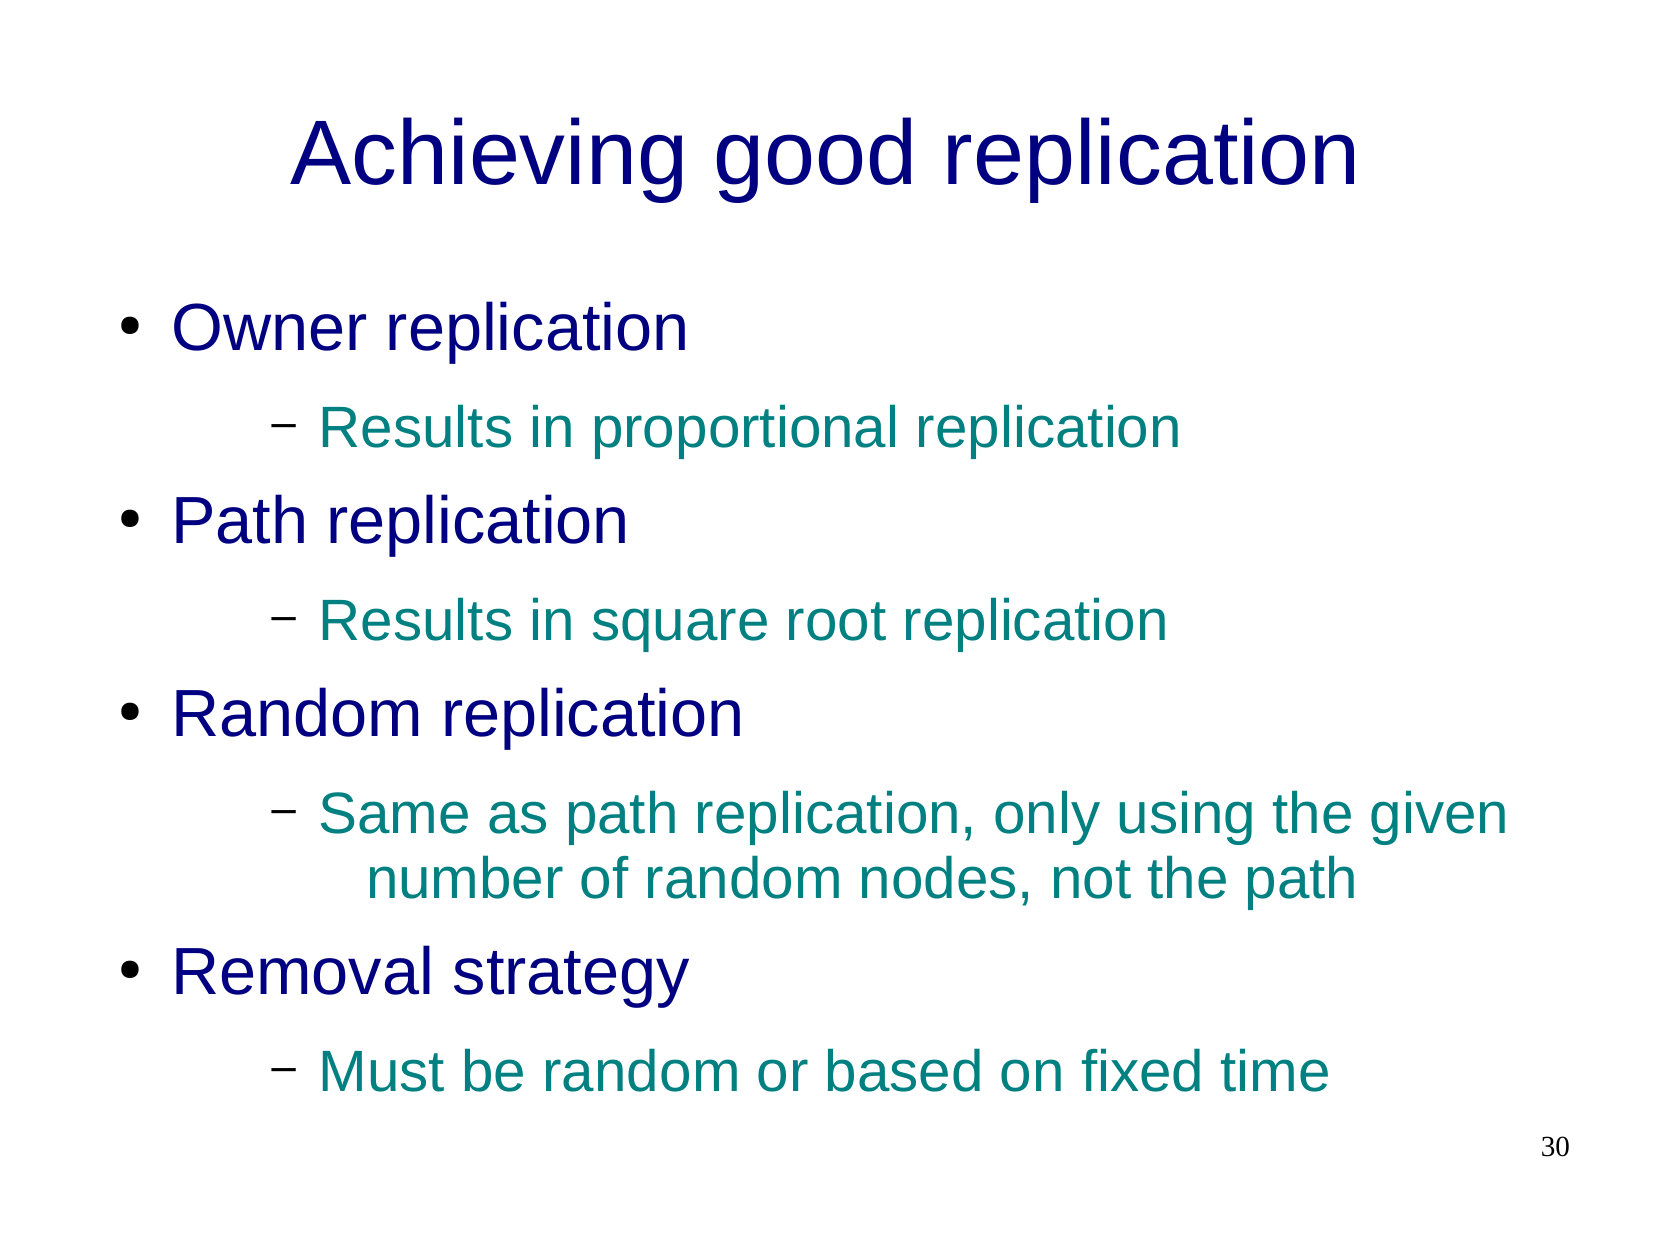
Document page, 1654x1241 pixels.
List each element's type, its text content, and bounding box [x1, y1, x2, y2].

title Achieving good replication [82, 49, 1571, 257]
list Owner replication Results in proportional replication Path replication Results in square root replication Random replication Same as path replication, only using the given number of random nodes, not the path Removal strategy Must be random or based on fixed time [82, 290, 1571, 1109]
